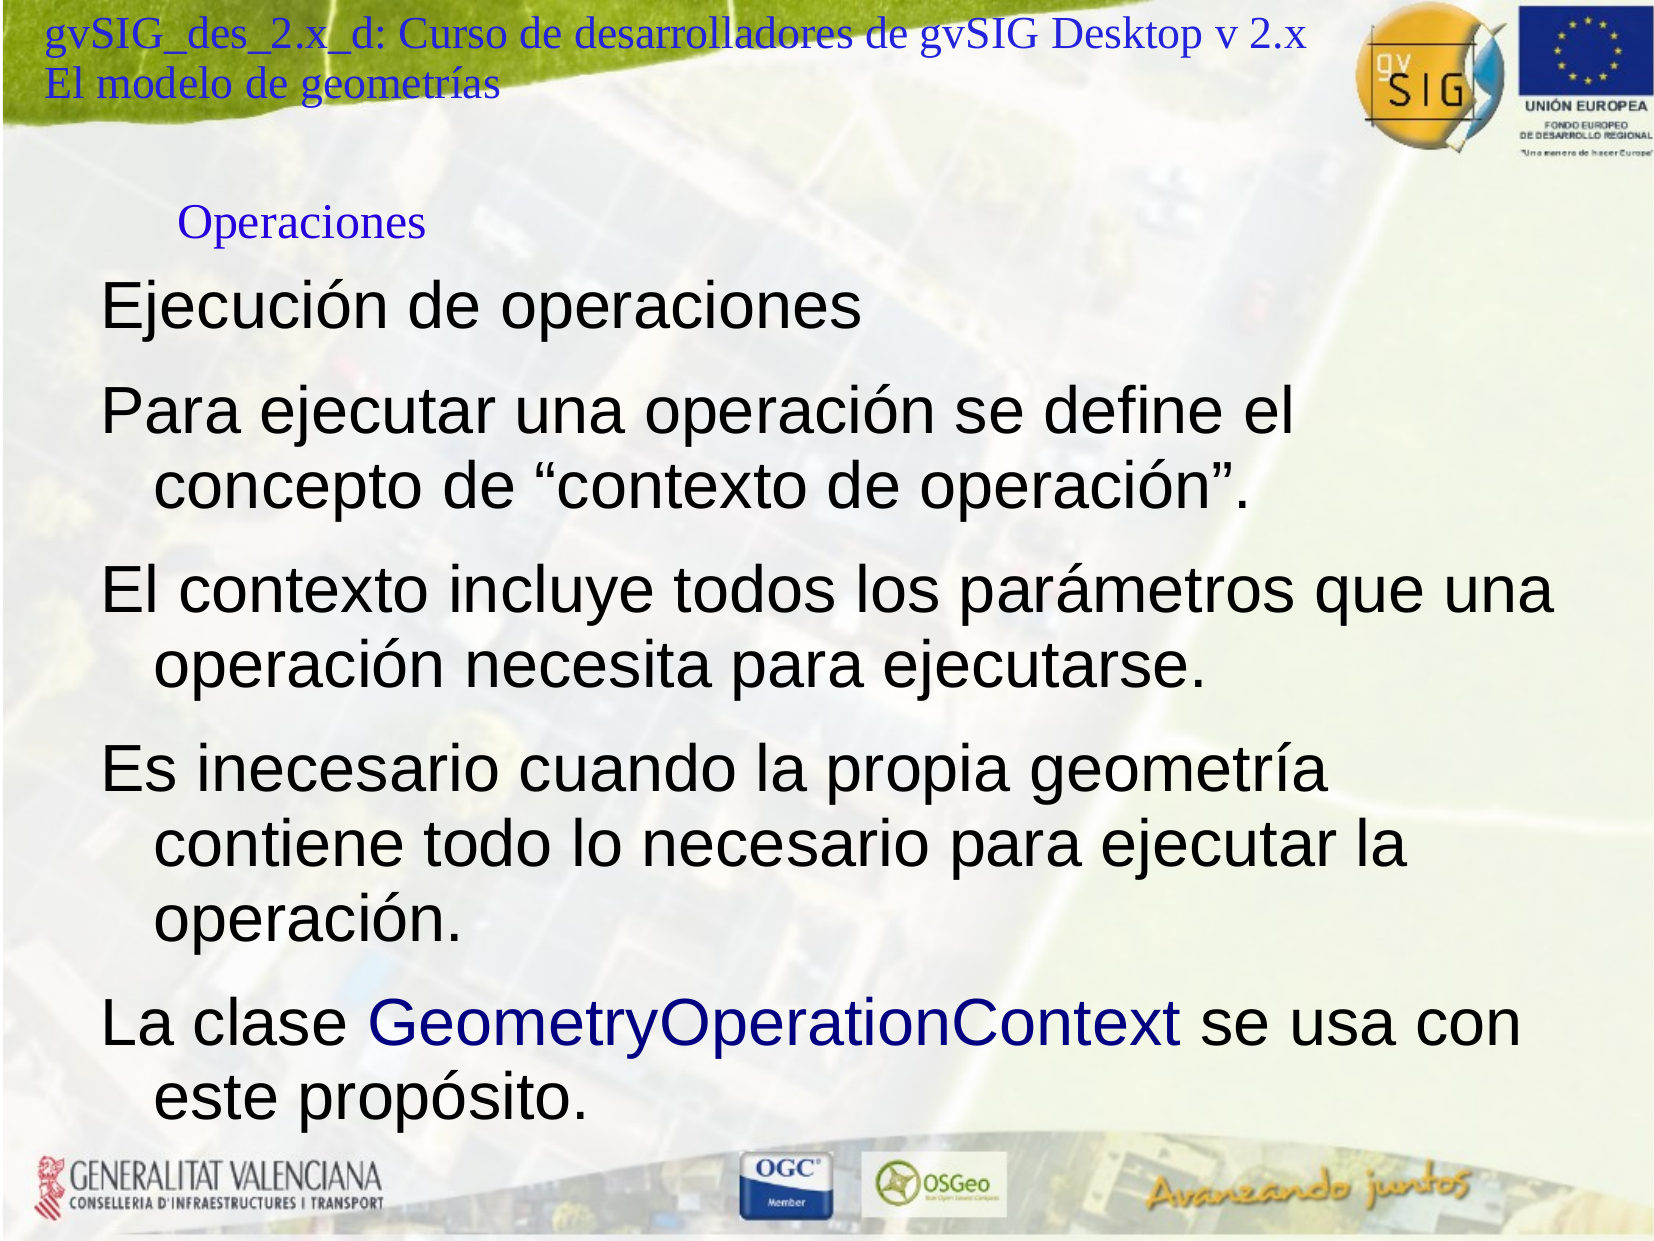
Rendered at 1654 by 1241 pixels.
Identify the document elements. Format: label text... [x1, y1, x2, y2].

list Ejecución de operaciones Para ejecutar una operación se define el concepto de “contexto de operación”. El contexto incluye todos los parámetros que una operación necesita para ejecutarse. Es inecesario cuando la propia geometría contiene todo lo necesario para ejecutar la operación. La clase GeometryOperationContext se usa con este propósito. [82, 268, 1571, 1135]
title Operaciones [177, 95, 1329, 347]
picture [2, 0, 1654, 1241]
